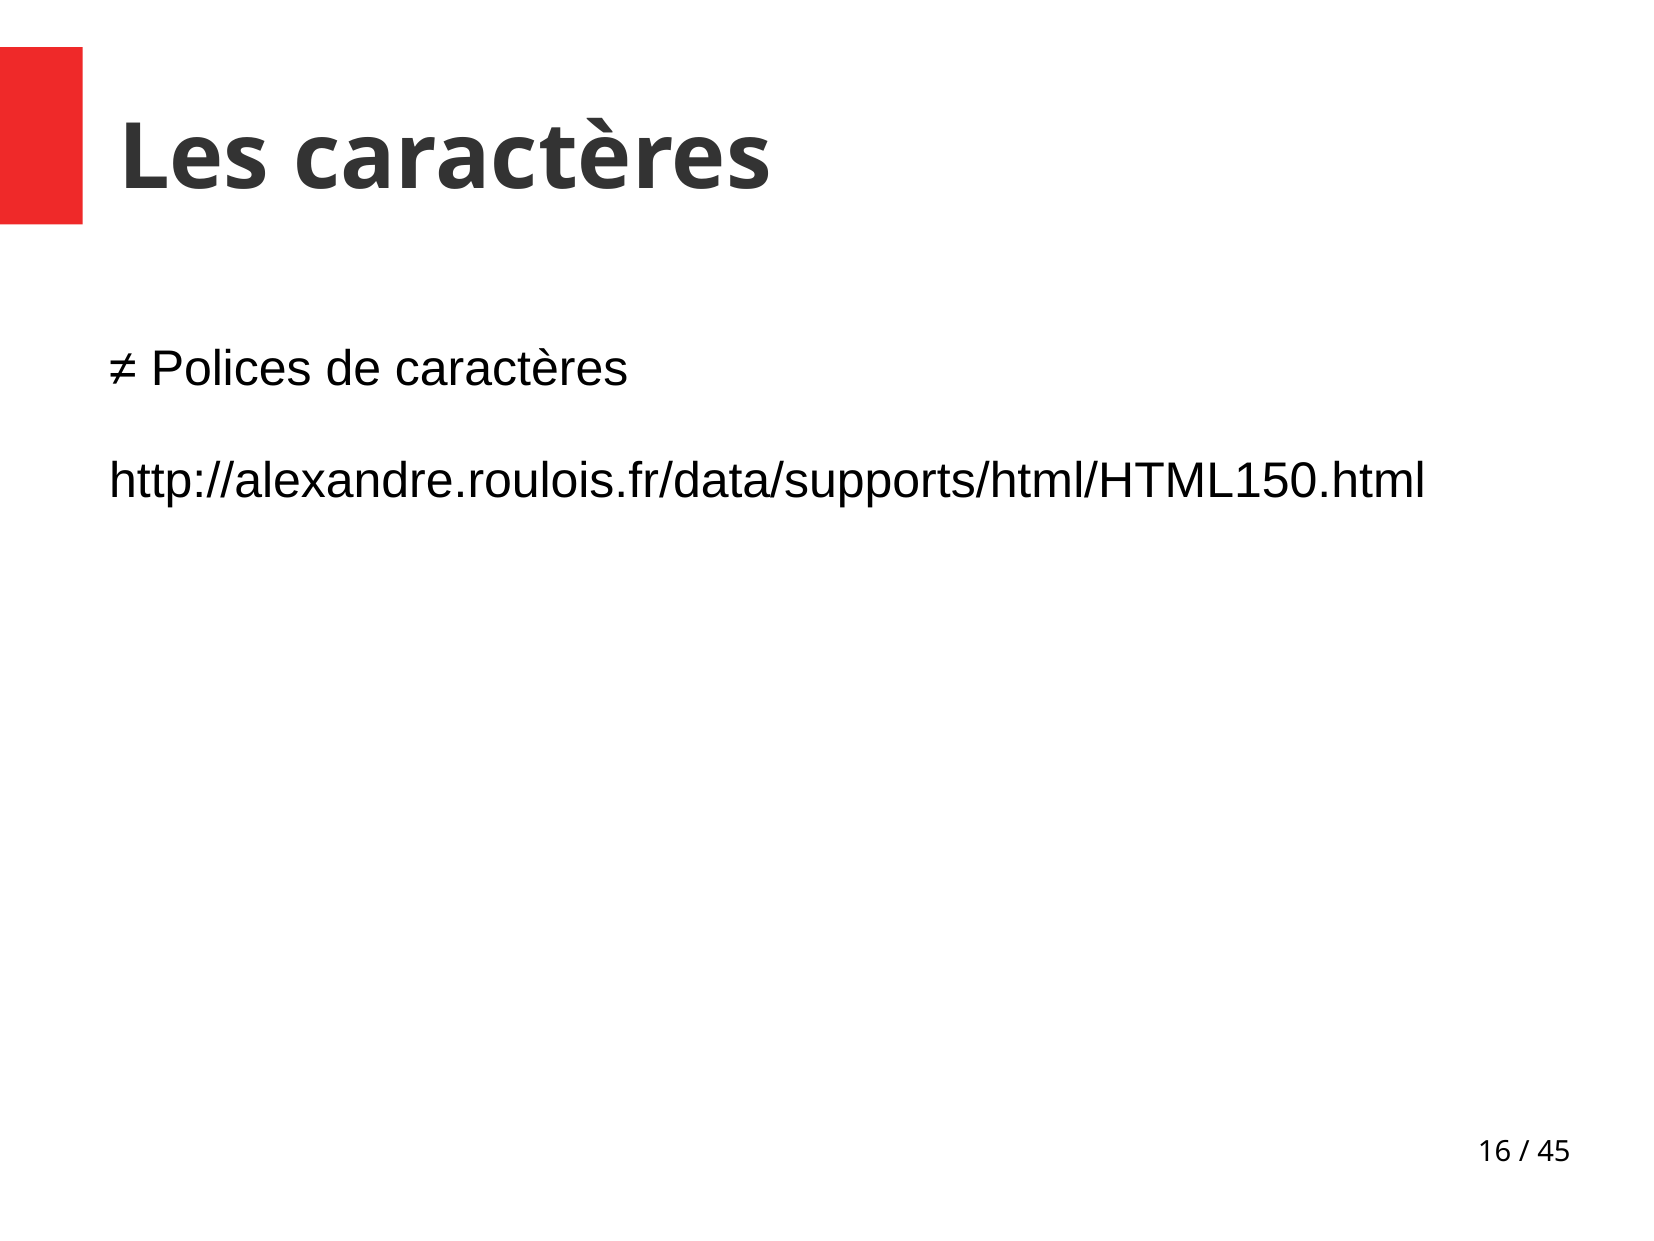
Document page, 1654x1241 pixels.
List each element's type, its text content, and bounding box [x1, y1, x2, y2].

text_box ≠ Polices de caractères http://alexandre.roulois.fr/data/supports/html/HTML150.html [94, 332, 1536, 515]
title Les caractères [118, 49, 1571, 257]
